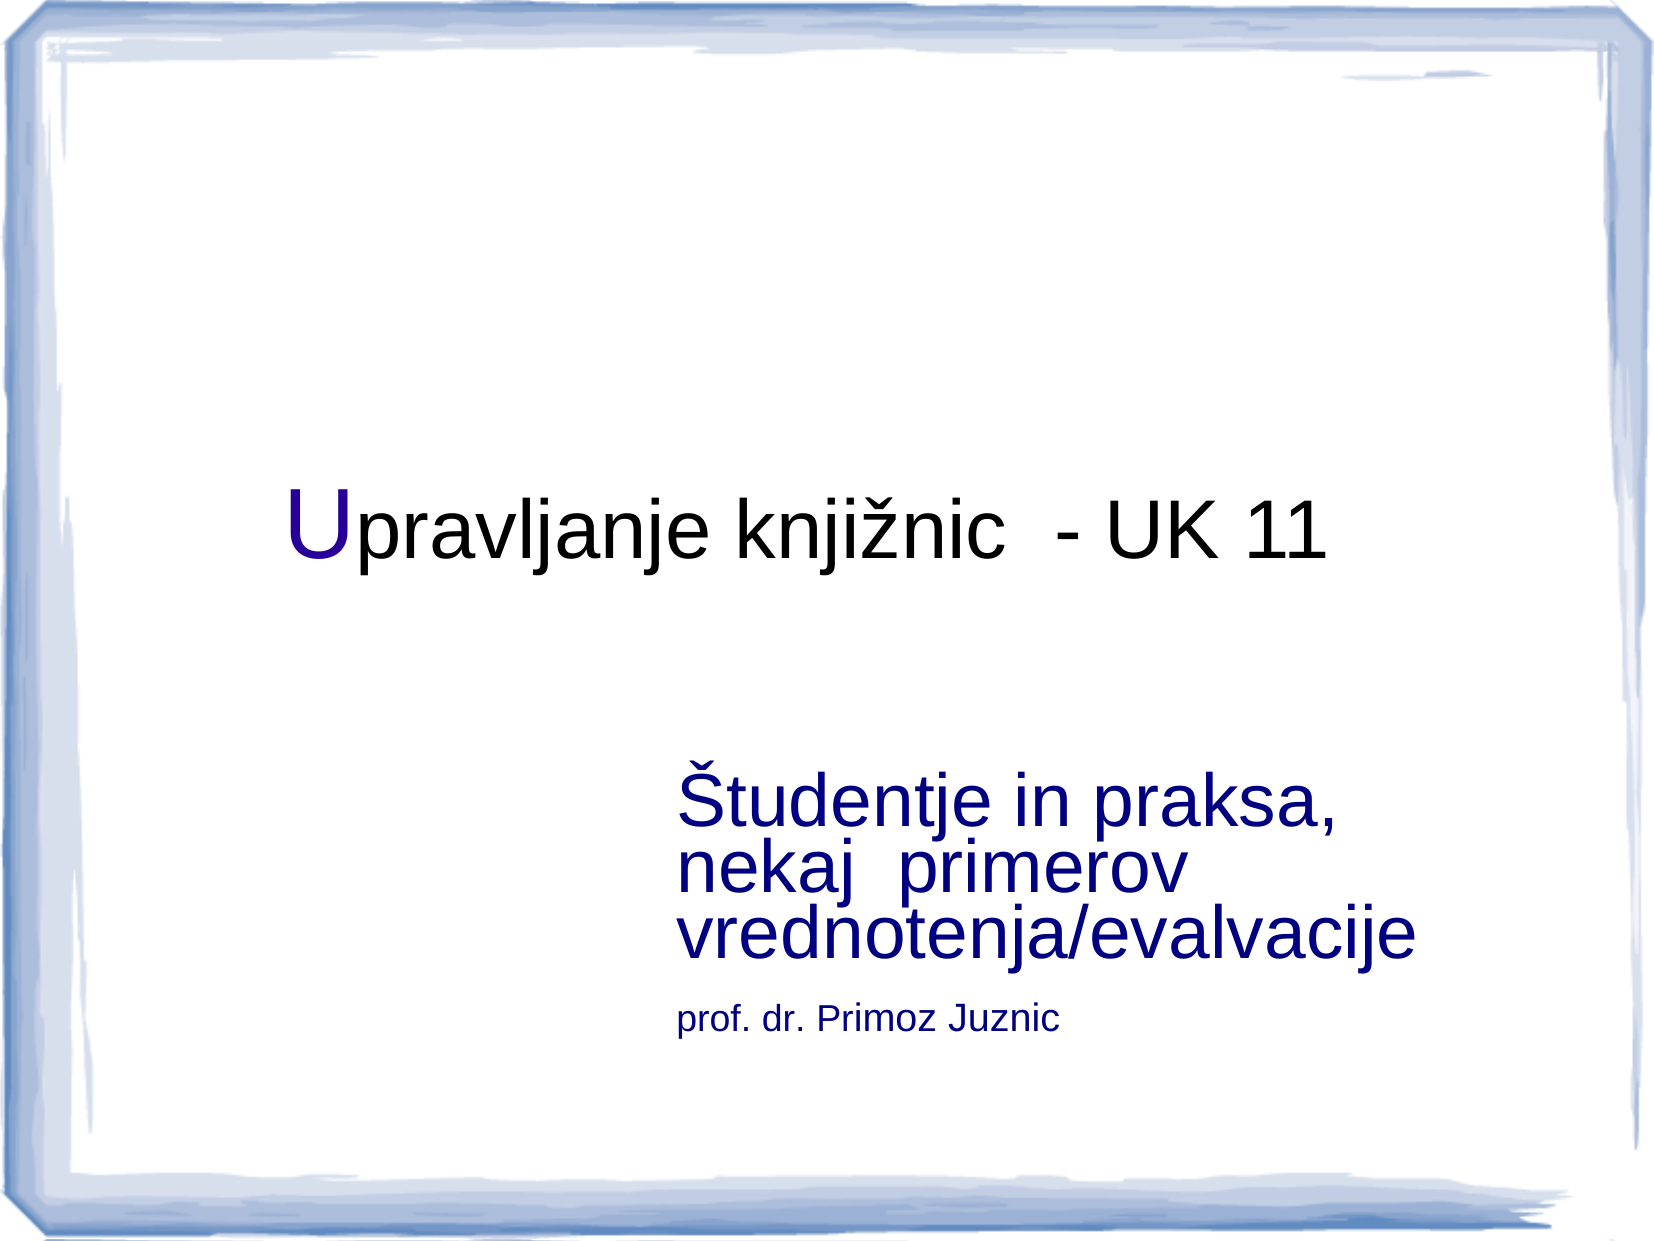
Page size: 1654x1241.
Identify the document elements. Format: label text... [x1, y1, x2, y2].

picture [0, 0, 1654, 1241]
title Upravljanje knjižnic - UK 11 [76, 0, 1565, 1063]
text_box Študentje in praksa, nekaj primerov vrednotenja/evalvacije prof. dr. Primoz Juznic [661, 667, 1453, 1117]
